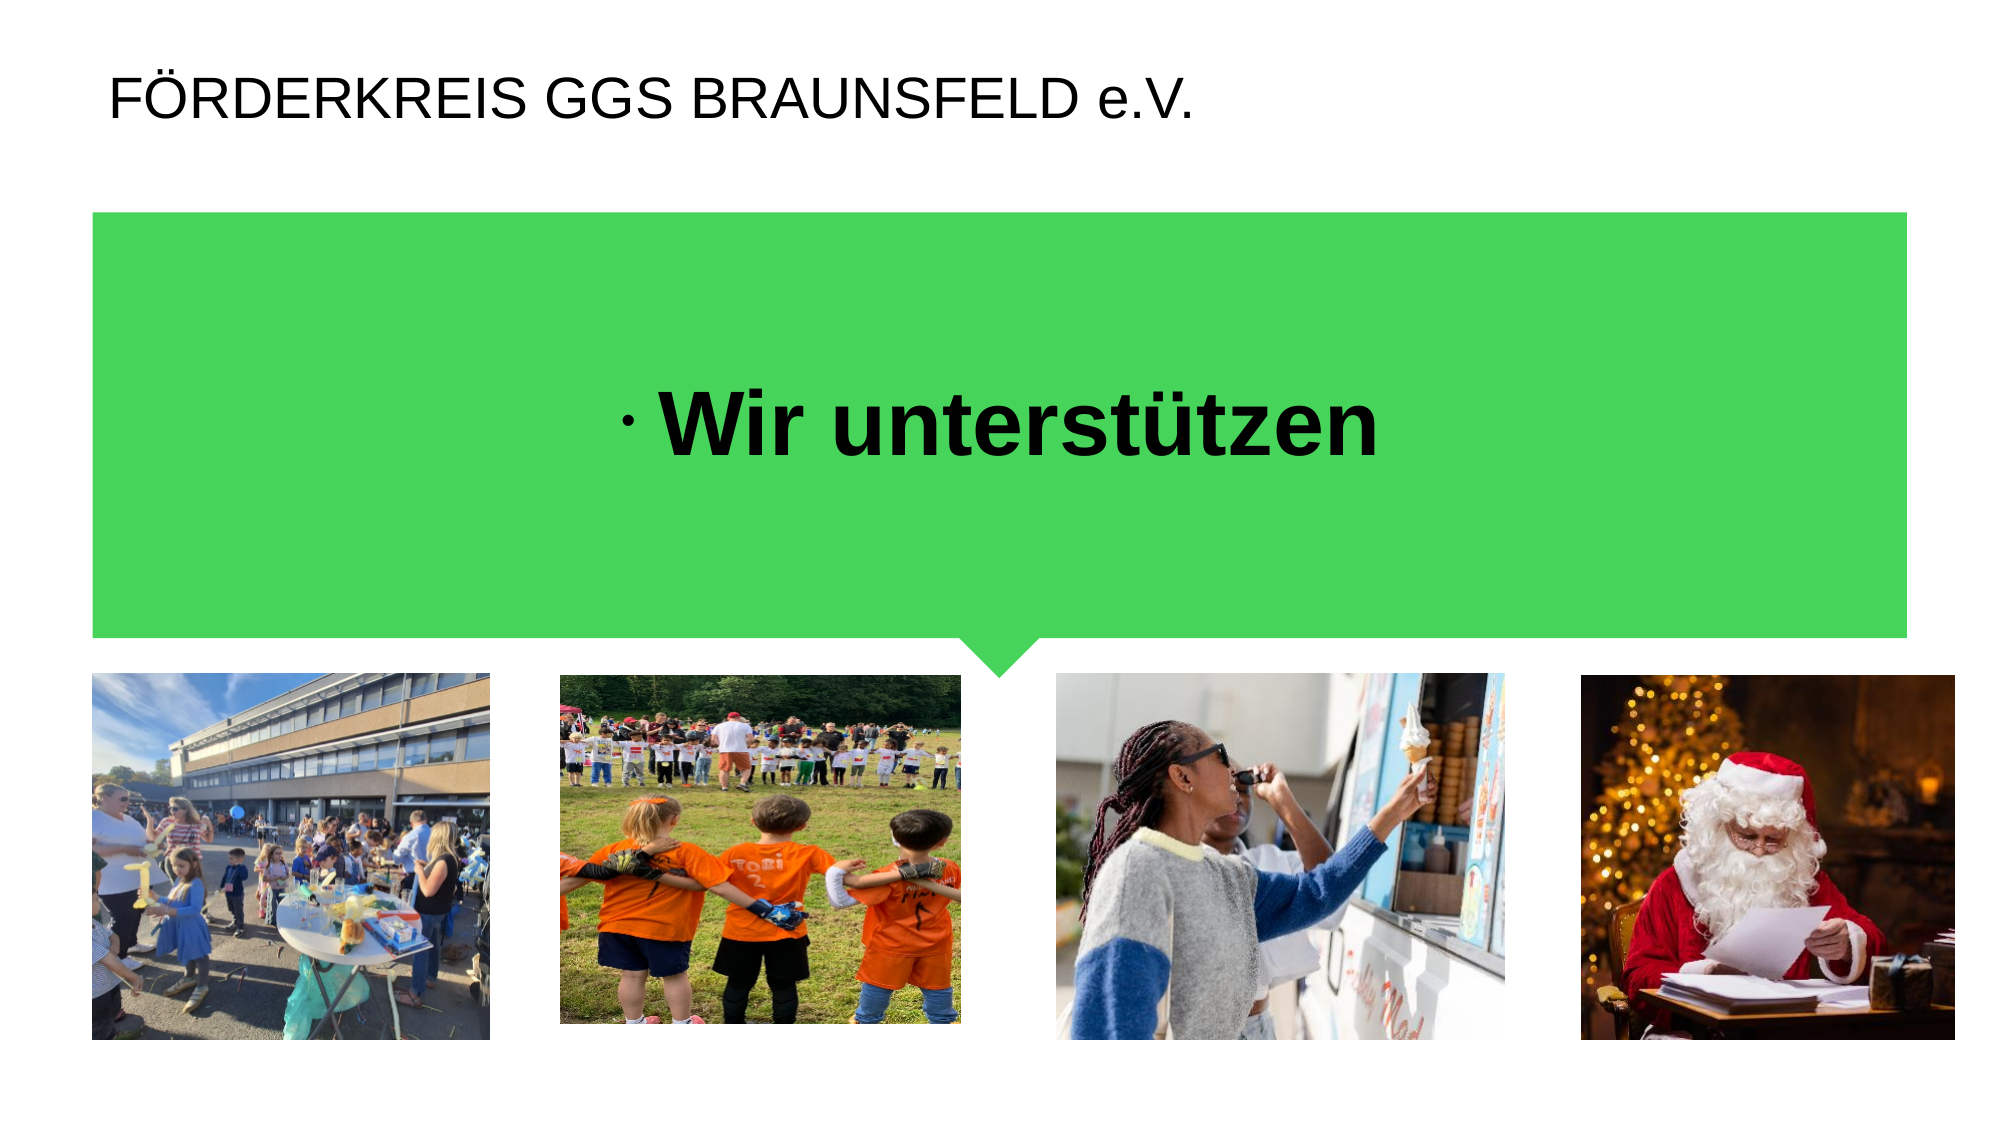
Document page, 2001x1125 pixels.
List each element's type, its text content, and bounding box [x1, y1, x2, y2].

picture [1056, 673, 1505, 1040]
list Wir unterstützen [127, 242, 1875, 609]
picture [92, 673, 490, 1040]
picture [1581, 674, 1955, 1040]
picture [560, 675, 961, 1031]
title FÖRDERKREIS GGS BRAUNSFELD e.V. [93, 60, 1909, 153]
